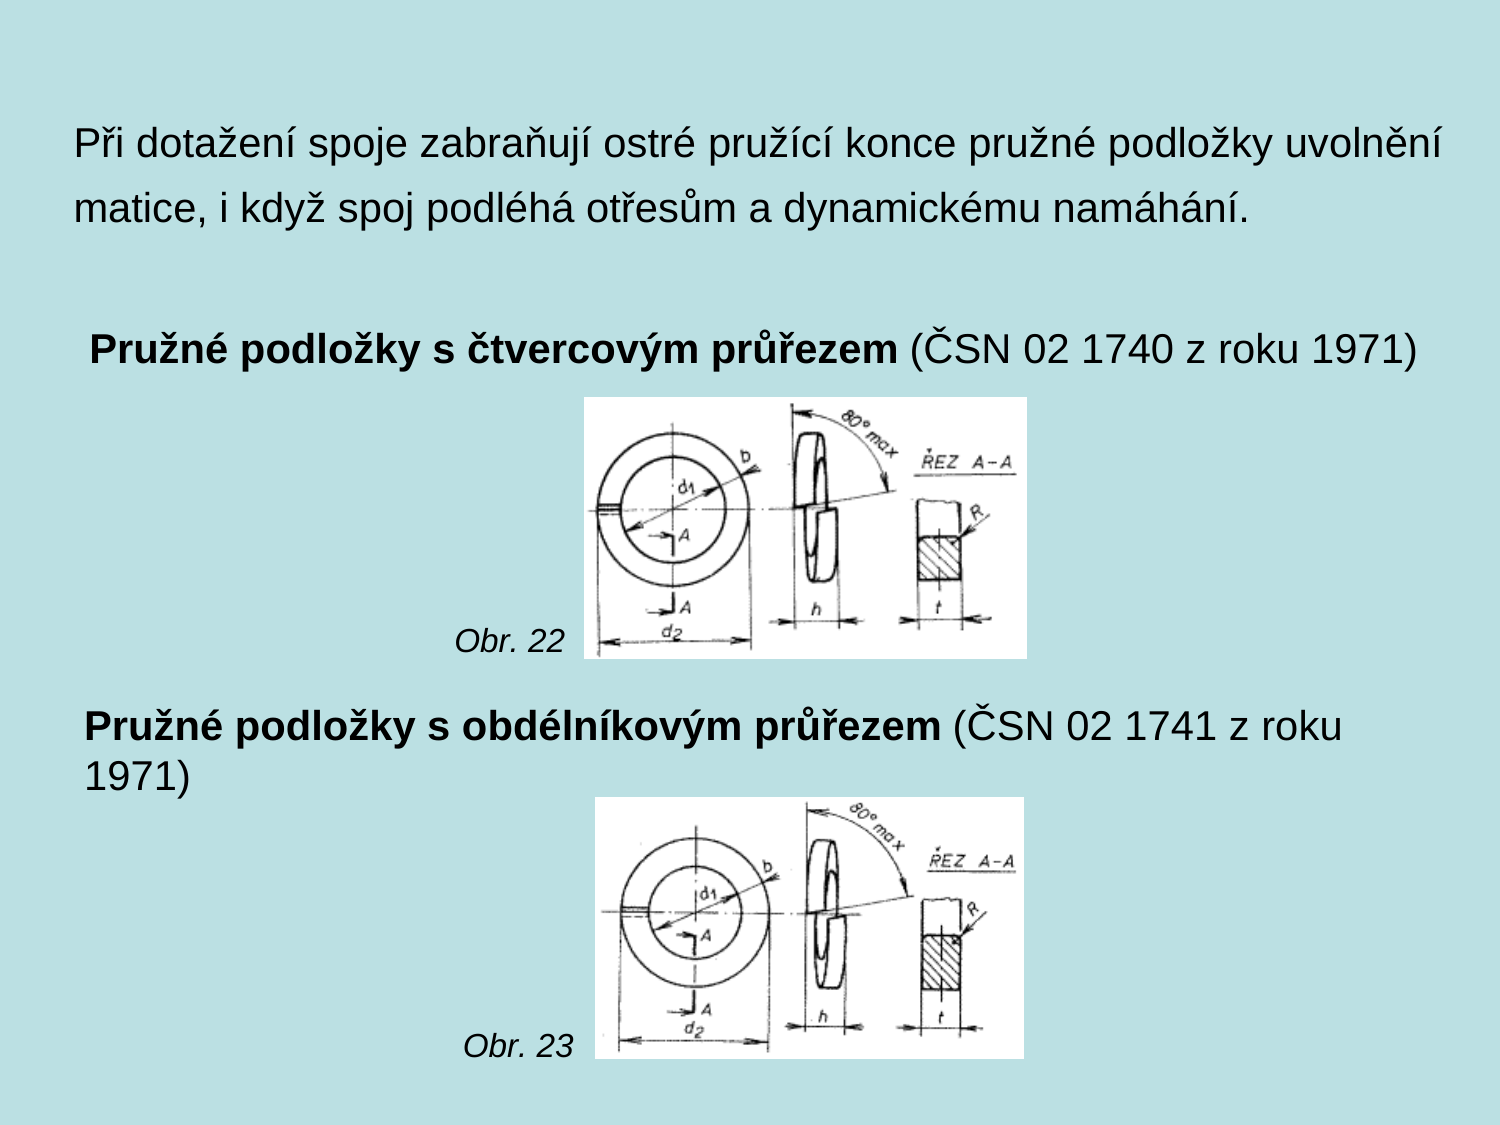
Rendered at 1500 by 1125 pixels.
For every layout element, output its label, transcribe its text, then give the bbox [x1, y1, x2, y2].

text_box Při dotažení spoje zabraňují ostré pružící konce pružné podložky uvolnění matice, i když spoj podléhá otřesům a dynamickému namáhání. [58, 93, 1459, 239]
text_box Pružné podložky s obdélníkovým průřezem (ČSN 02 1741 z roku 1971) [84, 698, 1424, 800]
picture [584, 397, 1027, 659]
picture [595, 800, 1024, 1059]
text_box Obr. 22 [441, 619, 579, 660]
text_box Pružné podložky s čtvercovým průřezem (ČSN 02 1740 z roku 1971) [89, 321, 1431, 372]
text_box Obr. 23 [449, 1023, 587, 1064]
